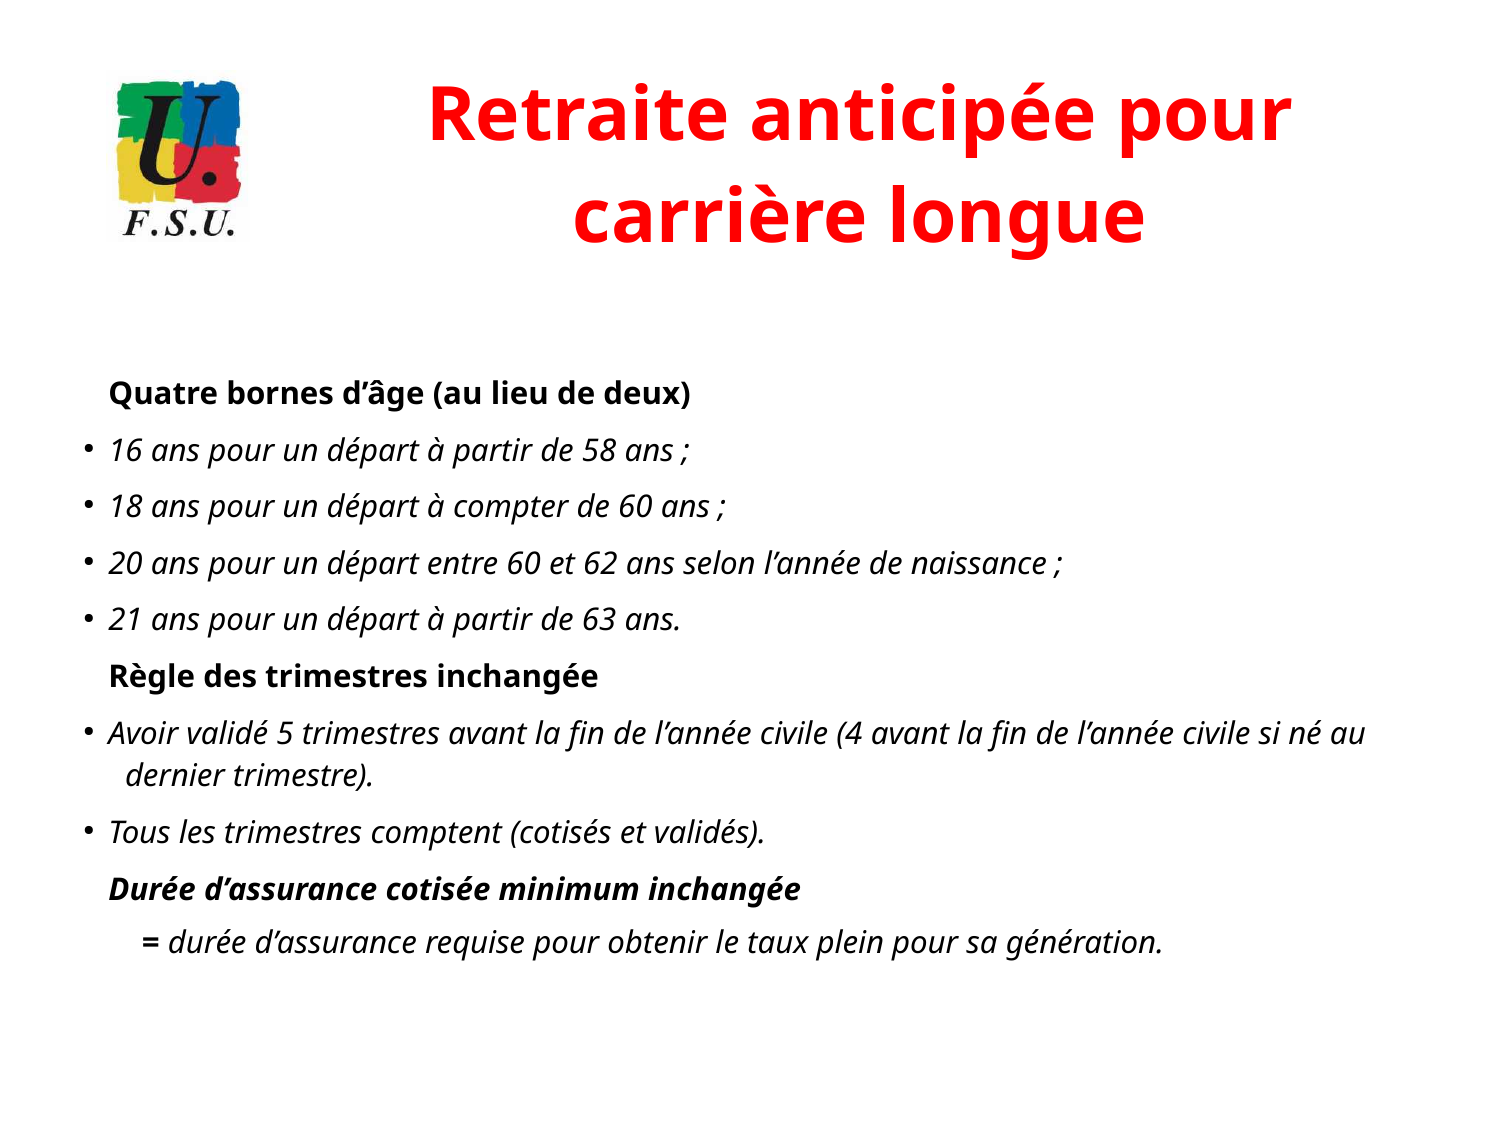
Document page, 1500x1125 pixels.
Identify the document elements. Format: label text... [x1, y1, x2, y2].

title Retraite anticipée pour carrière longue [295, 34, 1425, 291]
list Quatre bornes d’âge (au lieu de deux) 16 ans pour un départ à partir de 58 ans ; 18 ans pour un départ à compter de 60 ans ; 20 ans pour un départ entre 60 et 62 ans selon l’année de naissance ; 21 ans pour un départ à partir de 63 ans. Règle des trimestres inchangée Avoir validé 5 trimestres avant la fin de l’année civile (4 avant la fin de l’année civile si né au dernier trimestre). Tous les trimestres comptent (cotisés et validés). Durée d’assurance cotisée minimum inchangée = durée d’assurance requise pour obtenir le taux plein pour sa génération. [75, 322, 1425, 975]
picture [106, 70, 250, 242]
